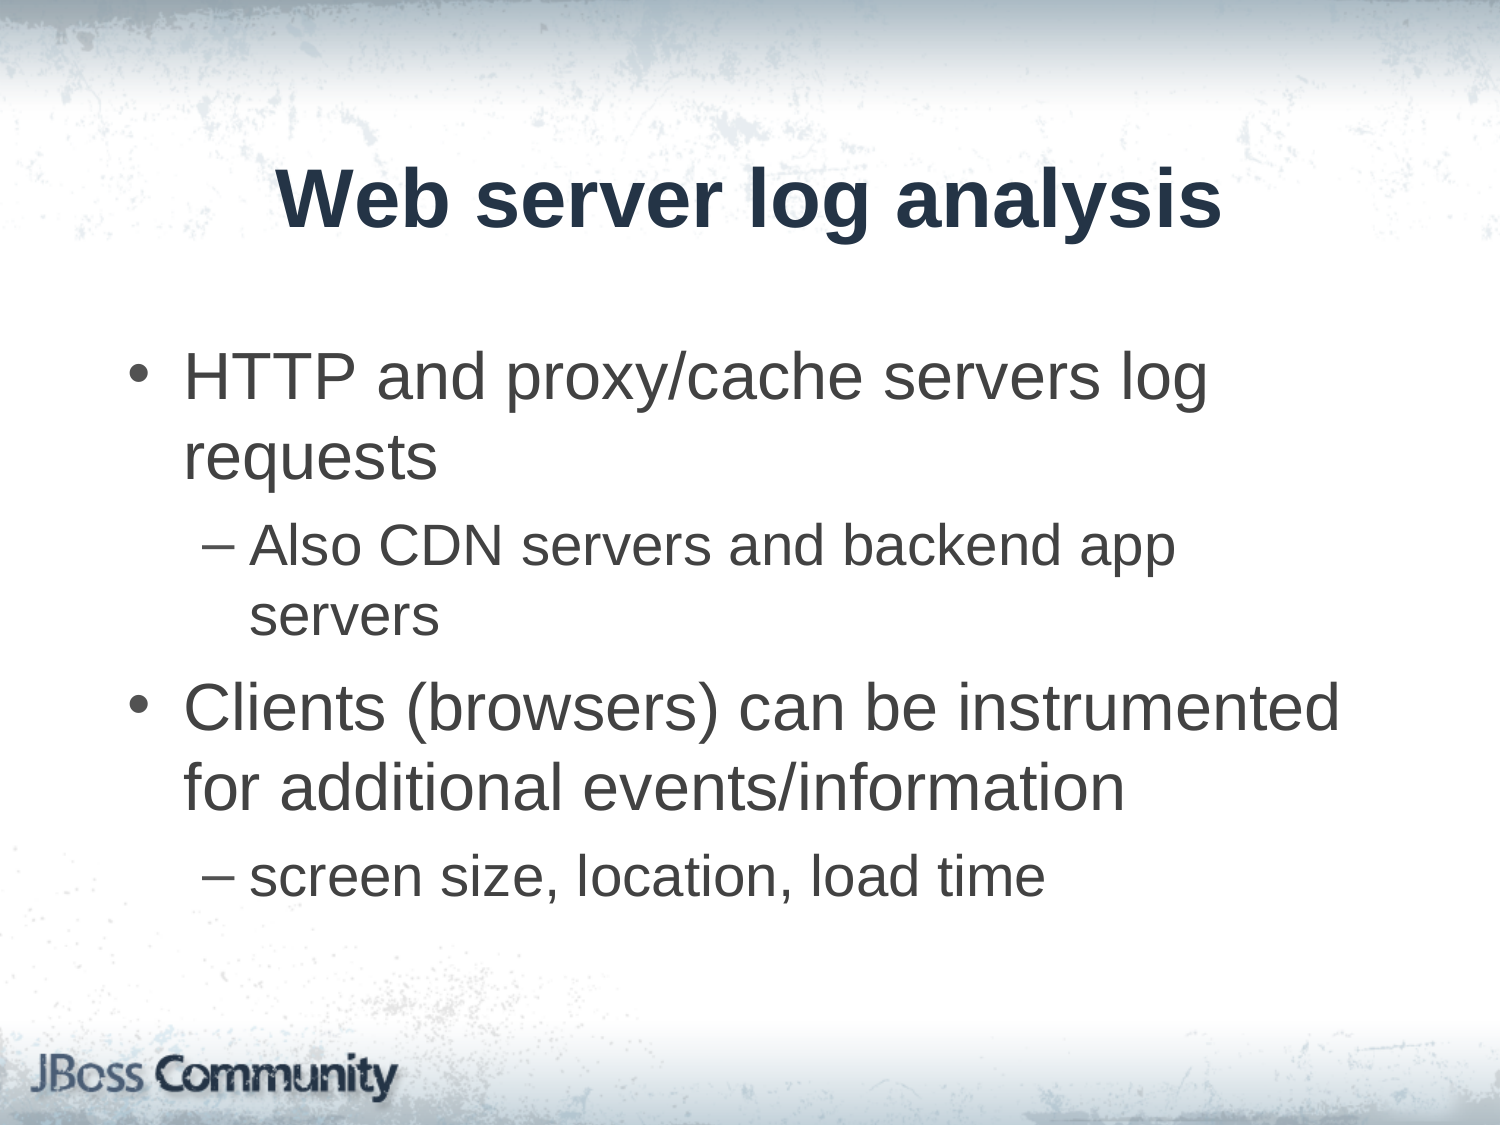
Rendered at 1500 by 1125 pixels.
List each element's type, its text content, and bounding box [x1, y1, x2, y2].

picture [0, 0, 1500, 1125]
list HTTP and proxy/cache servers log requests Also CDN servers and backend app servers Clients (browsers) can be instrumented for additional events/information screen size, location, load time [112, 324, 1388, 1001]
title Web server log analysis [112, 68, 1388, 320]
